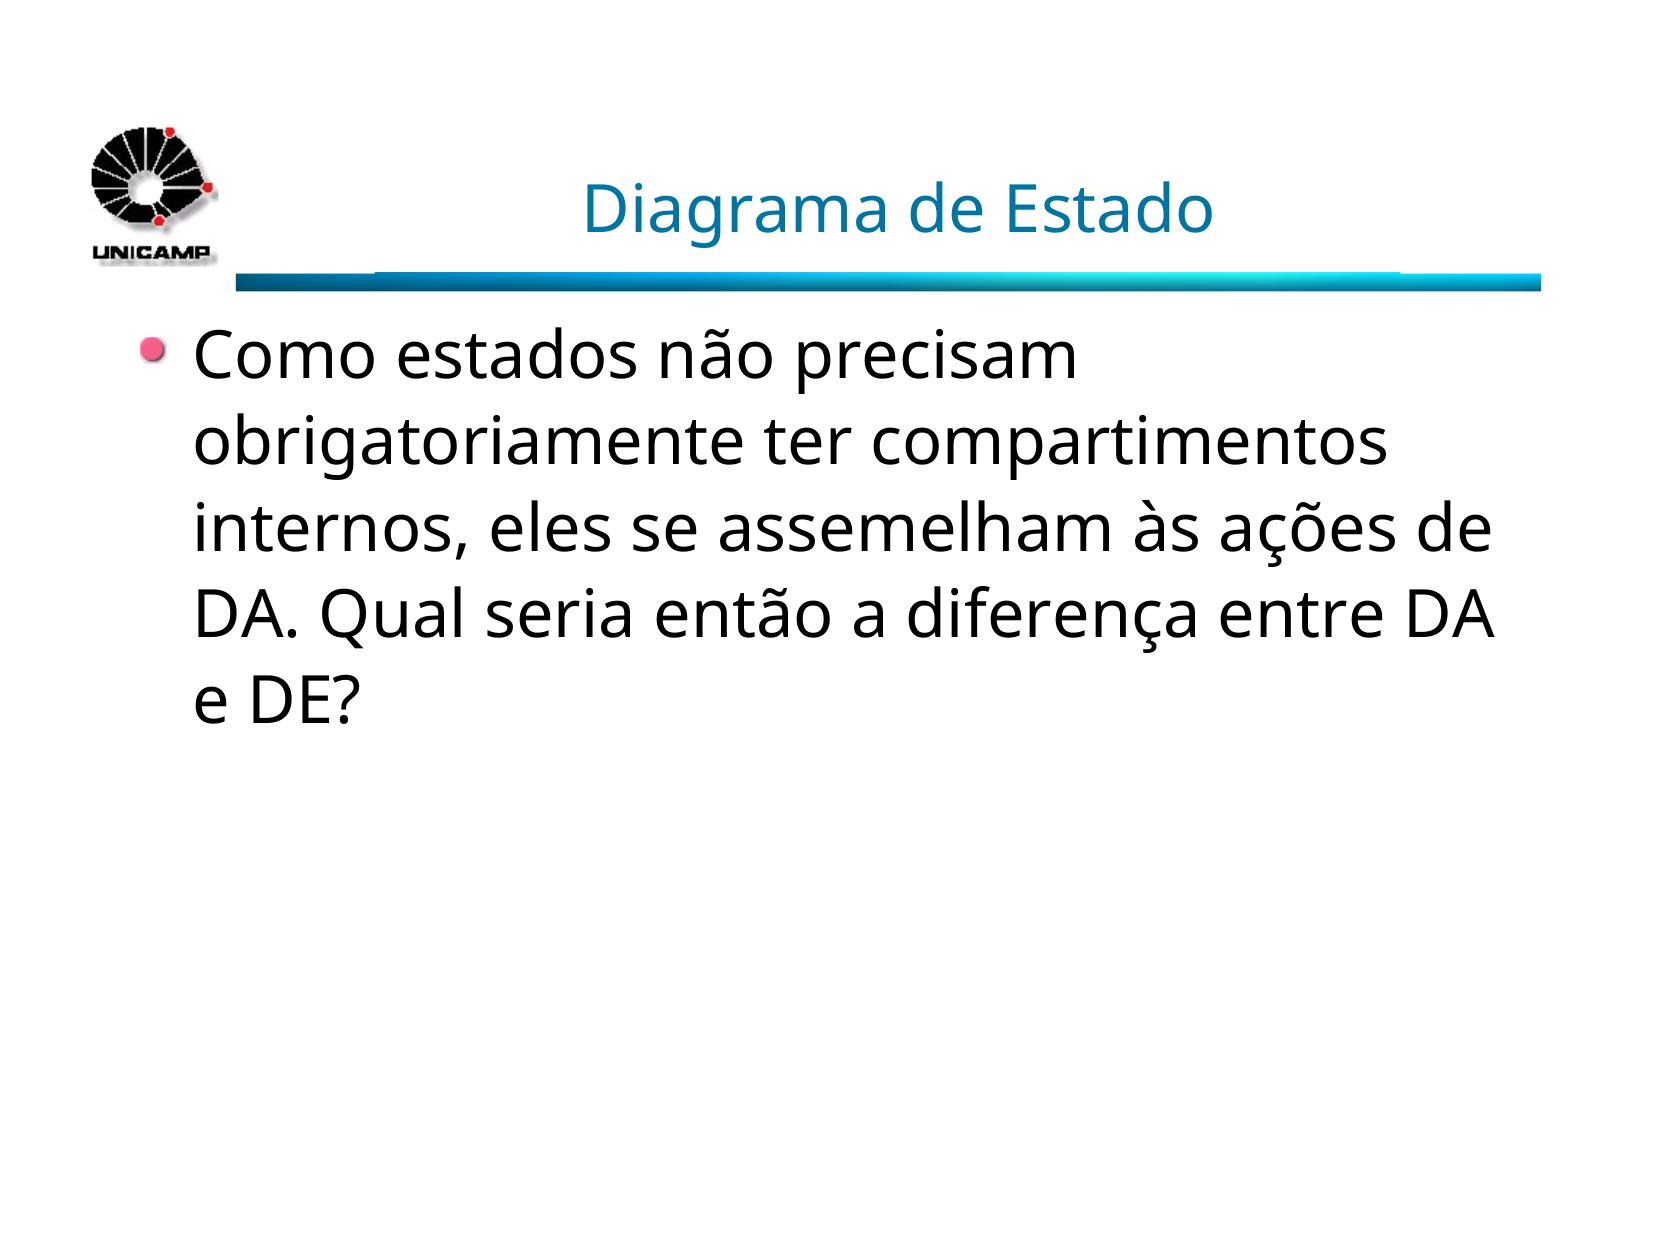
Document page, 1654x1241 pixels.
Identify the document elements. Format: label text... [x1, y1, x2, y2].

list Como estados não precisam obrigatoriamente ter compartimentos internos, eles se assemelham às ações de DA. Qual seria então a diferença entre DA e DE? [121, 309, 1534, 1182]
title Diagrama de Estado [264, 42, 1534, 250]
picture [125, 272, 1654, 295]
